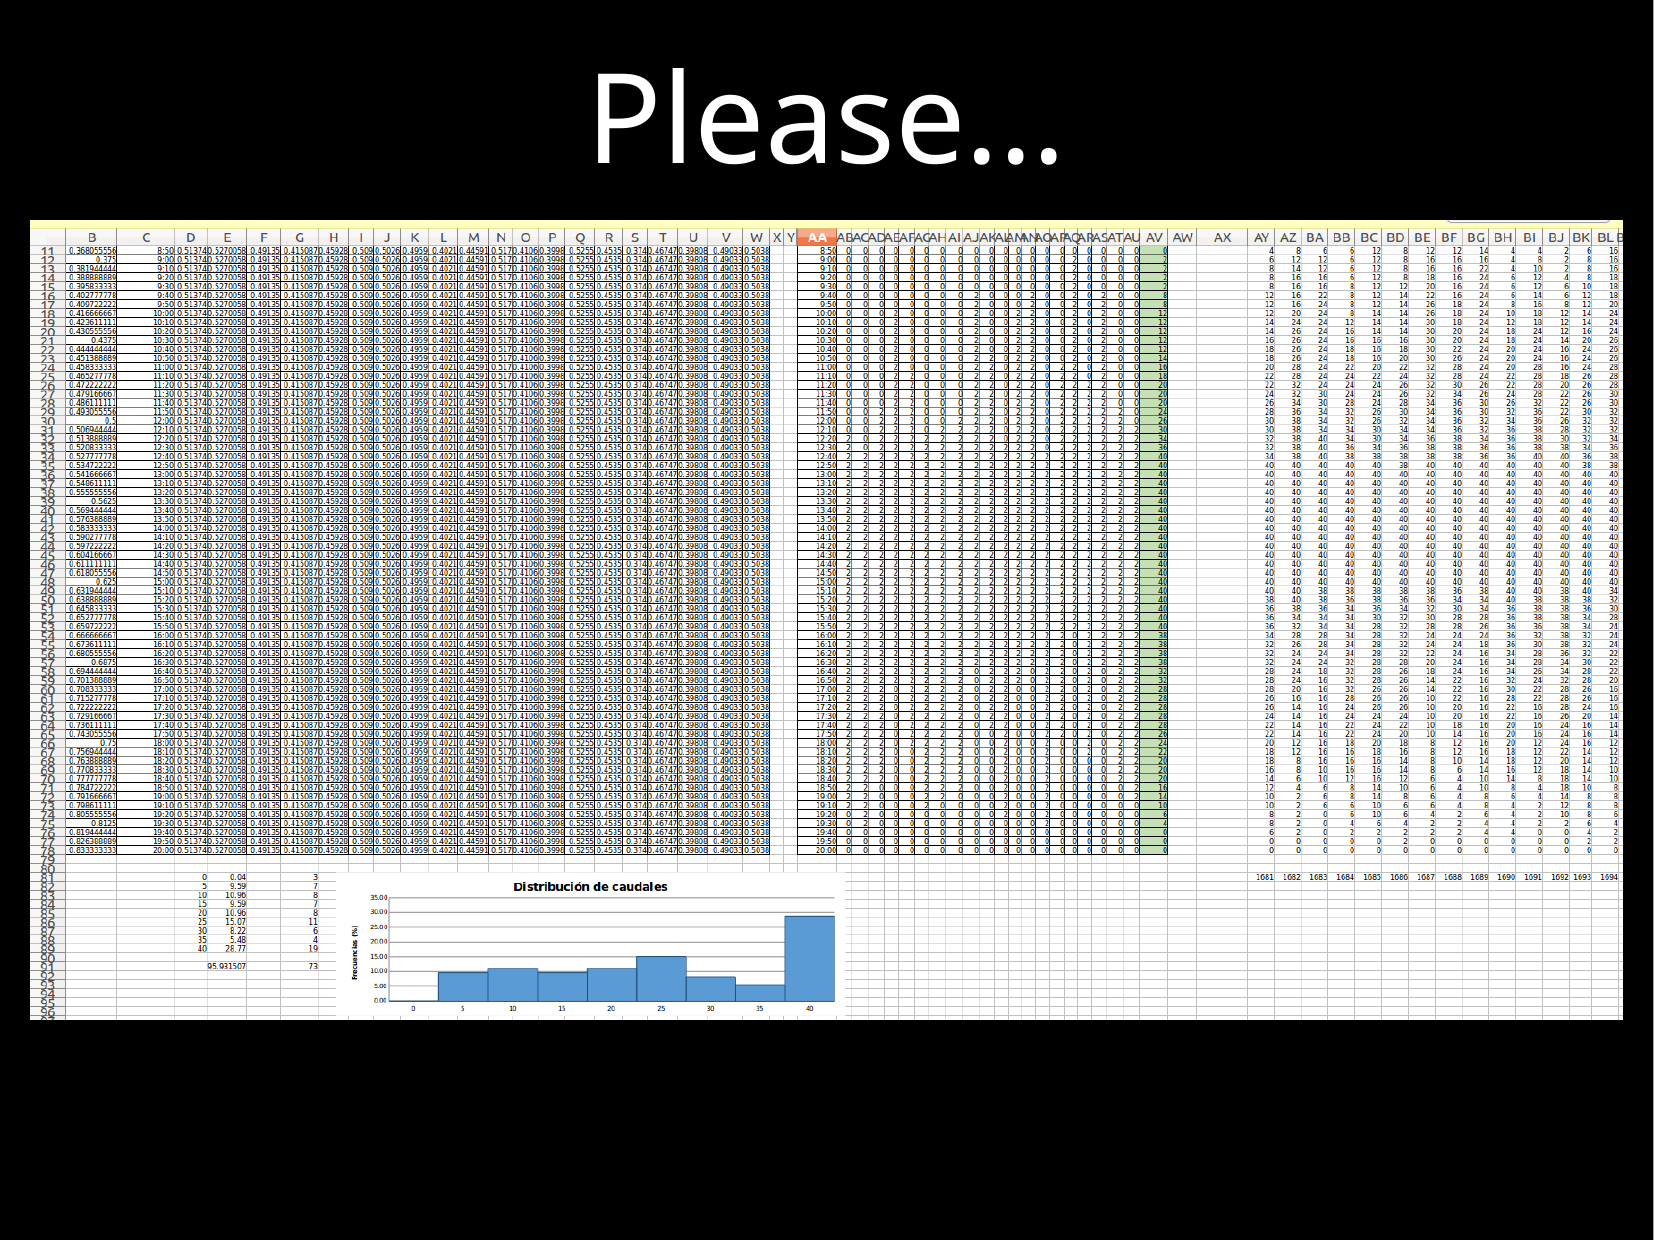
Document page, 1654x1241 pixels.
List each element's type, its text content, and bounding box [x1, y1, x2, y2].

title Please... [82, 38, 1571, 191]
picture [30, 220, 1623, 1021]
